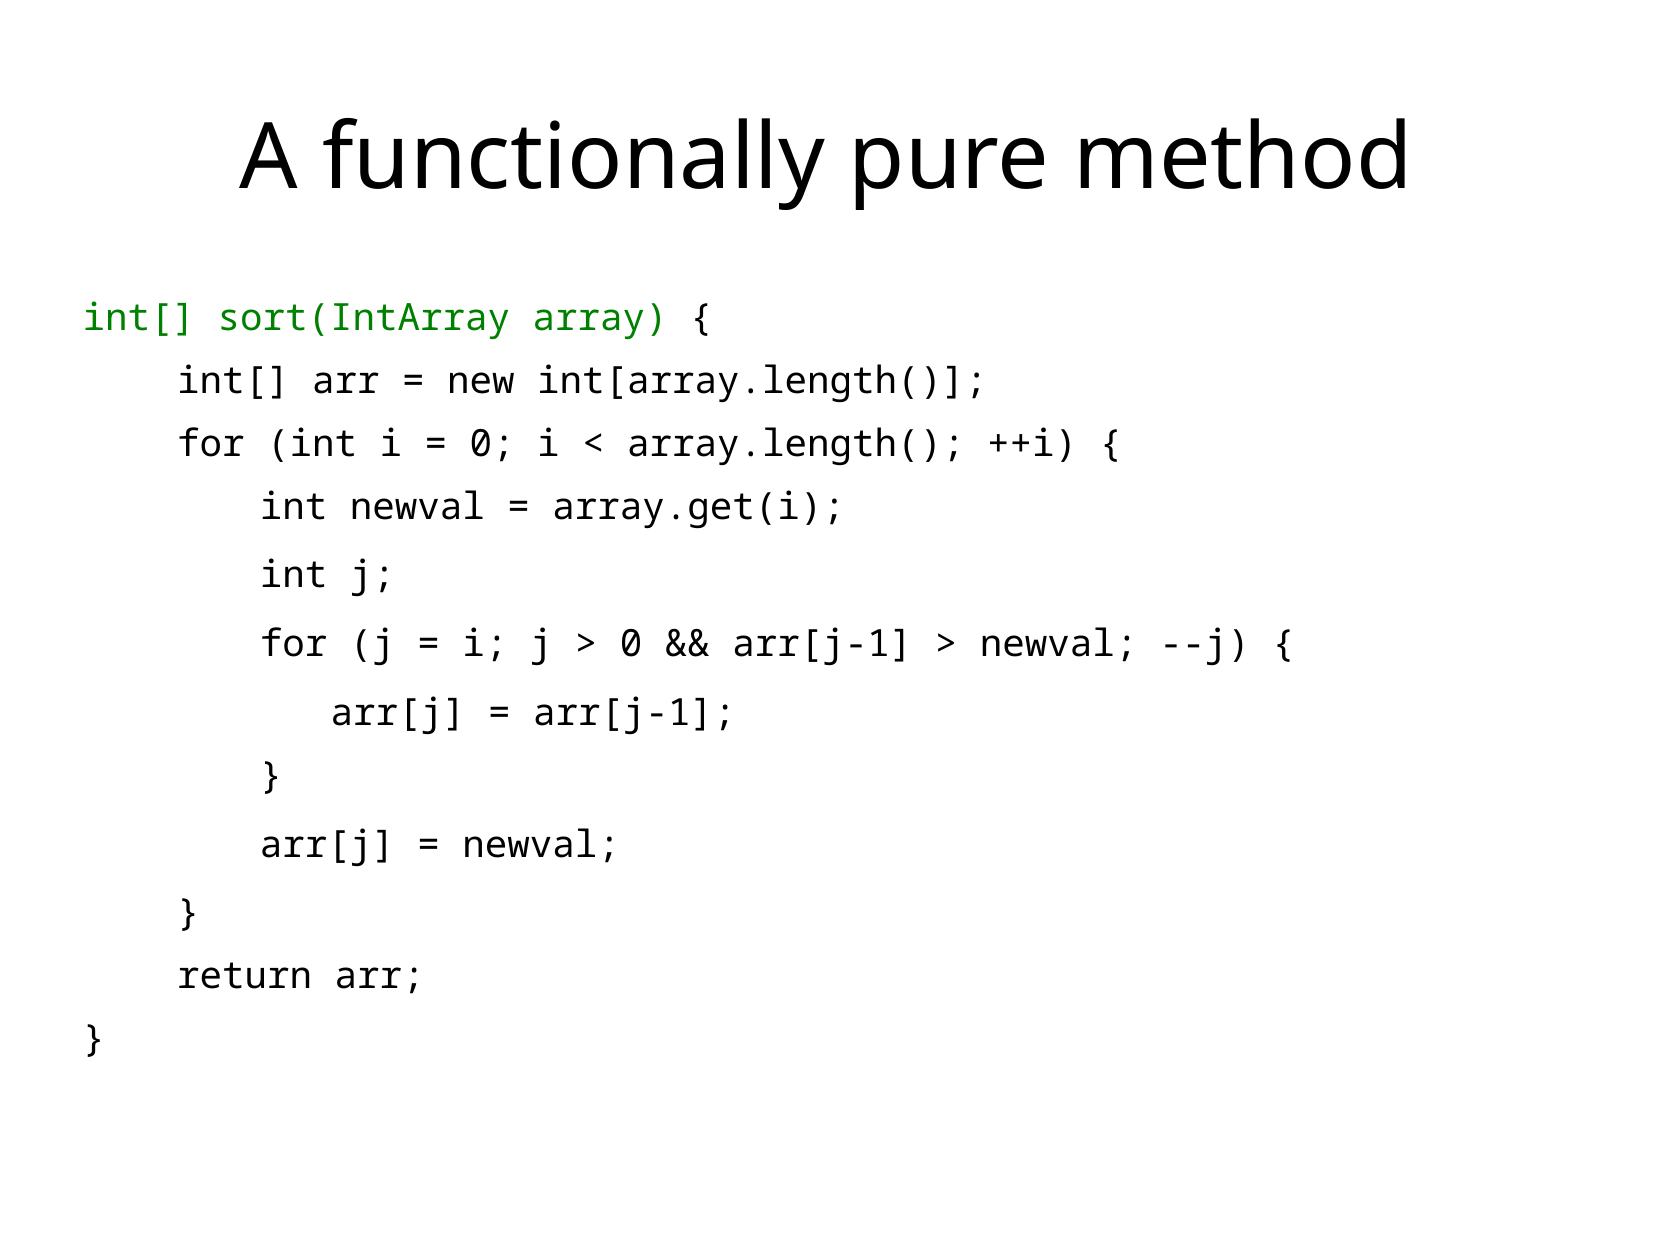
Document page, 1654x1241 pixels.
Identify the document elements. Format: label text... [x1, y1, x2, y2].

title A functionally pure method [82, 56, 1571, 250]
list int[] sort(IntArray array) { int[] arr = new int[array.length()]; for (int i = 0; i < array.length(); ++i) { int newval = array.get(i); int j; for (j = i; j > 0 && arr[j-1] > newval; --j) { arr[j] = arr[j-1]; } arr[j] = newval; } return arr; } [82, 290, 1571, 1094]
